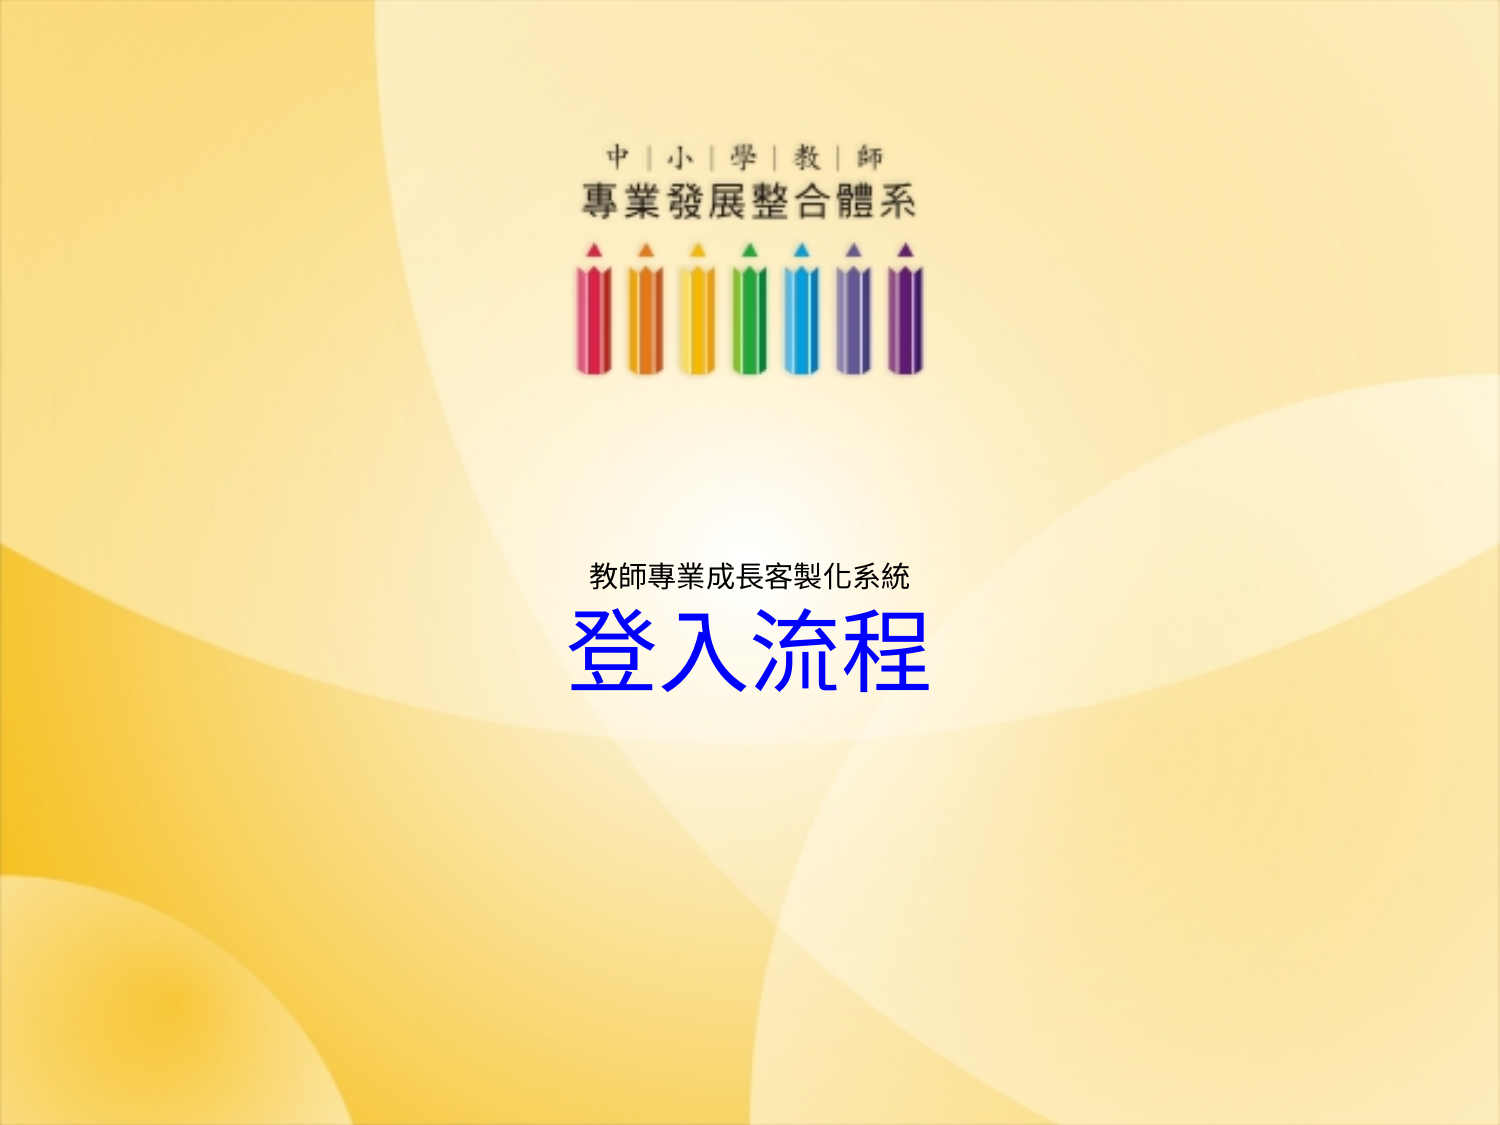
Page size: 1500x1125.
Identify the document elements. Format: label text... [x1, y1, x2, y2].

picture [0, 0, 1500, 1125]
title 教師專業成長客製化系統 登入流程 [29, 510, 1471, 752]
